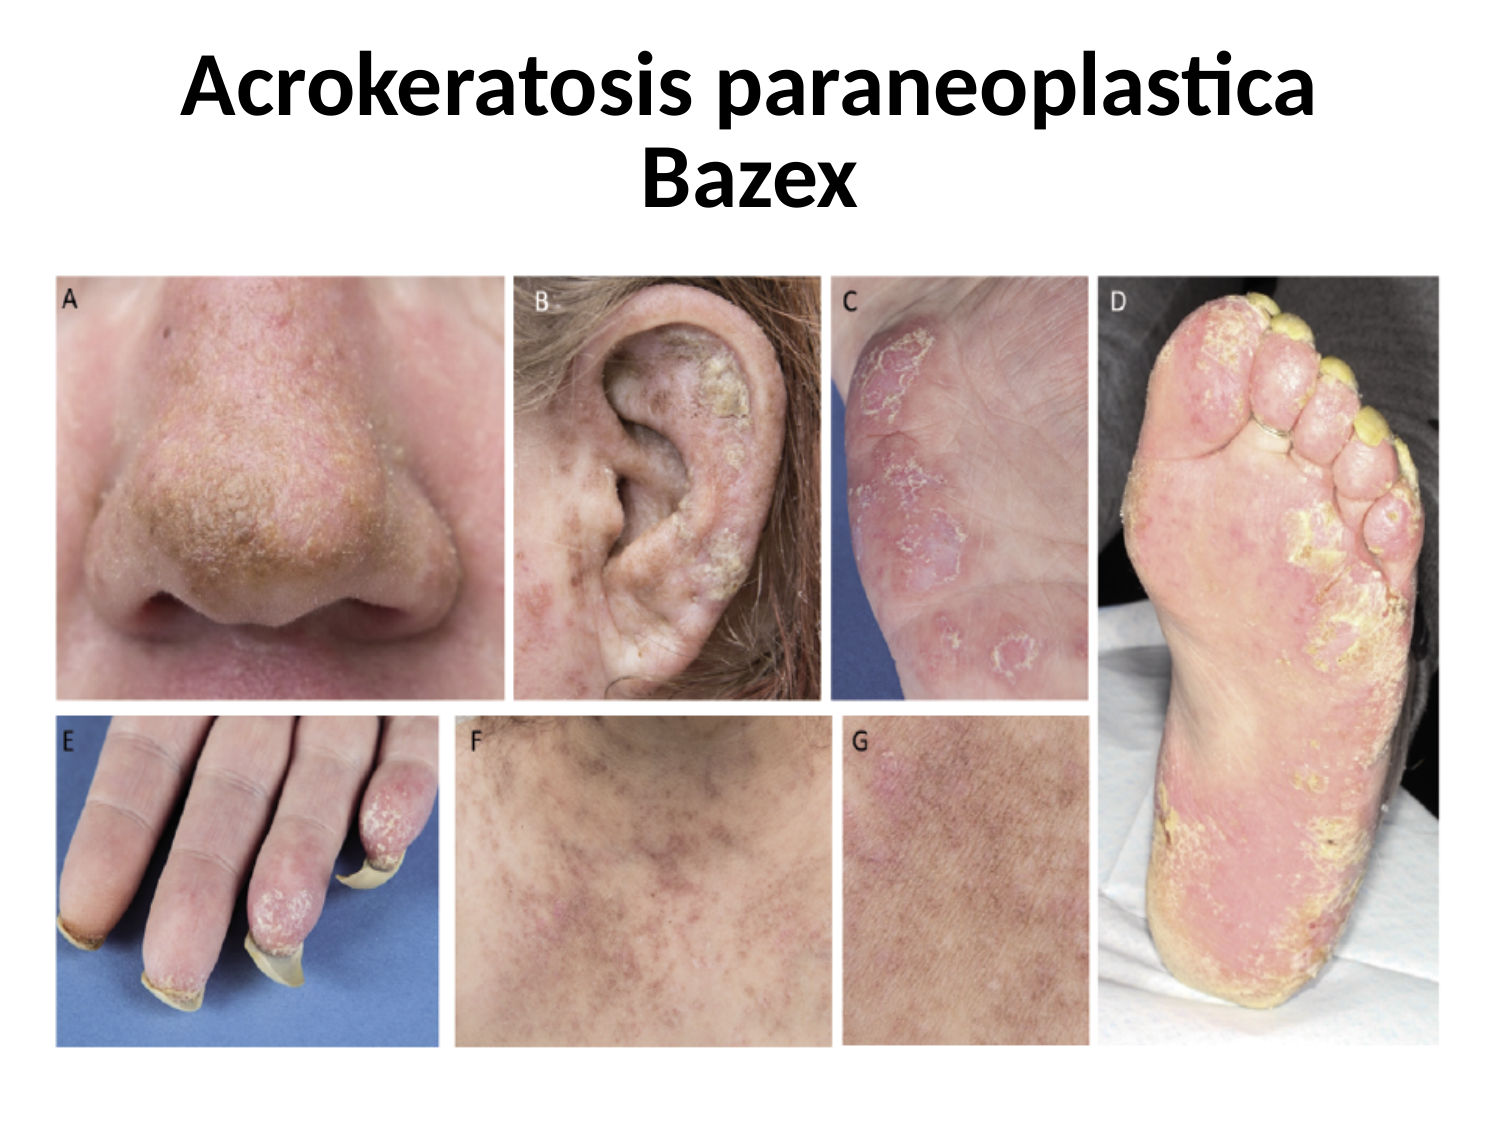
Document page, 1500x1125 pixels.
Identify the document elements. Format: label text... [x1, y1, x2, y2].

picture [51, 260, 1447, 1053]
title Acrokeratosis paraneoplastica Bazex [75, 26, 1425, 251]
